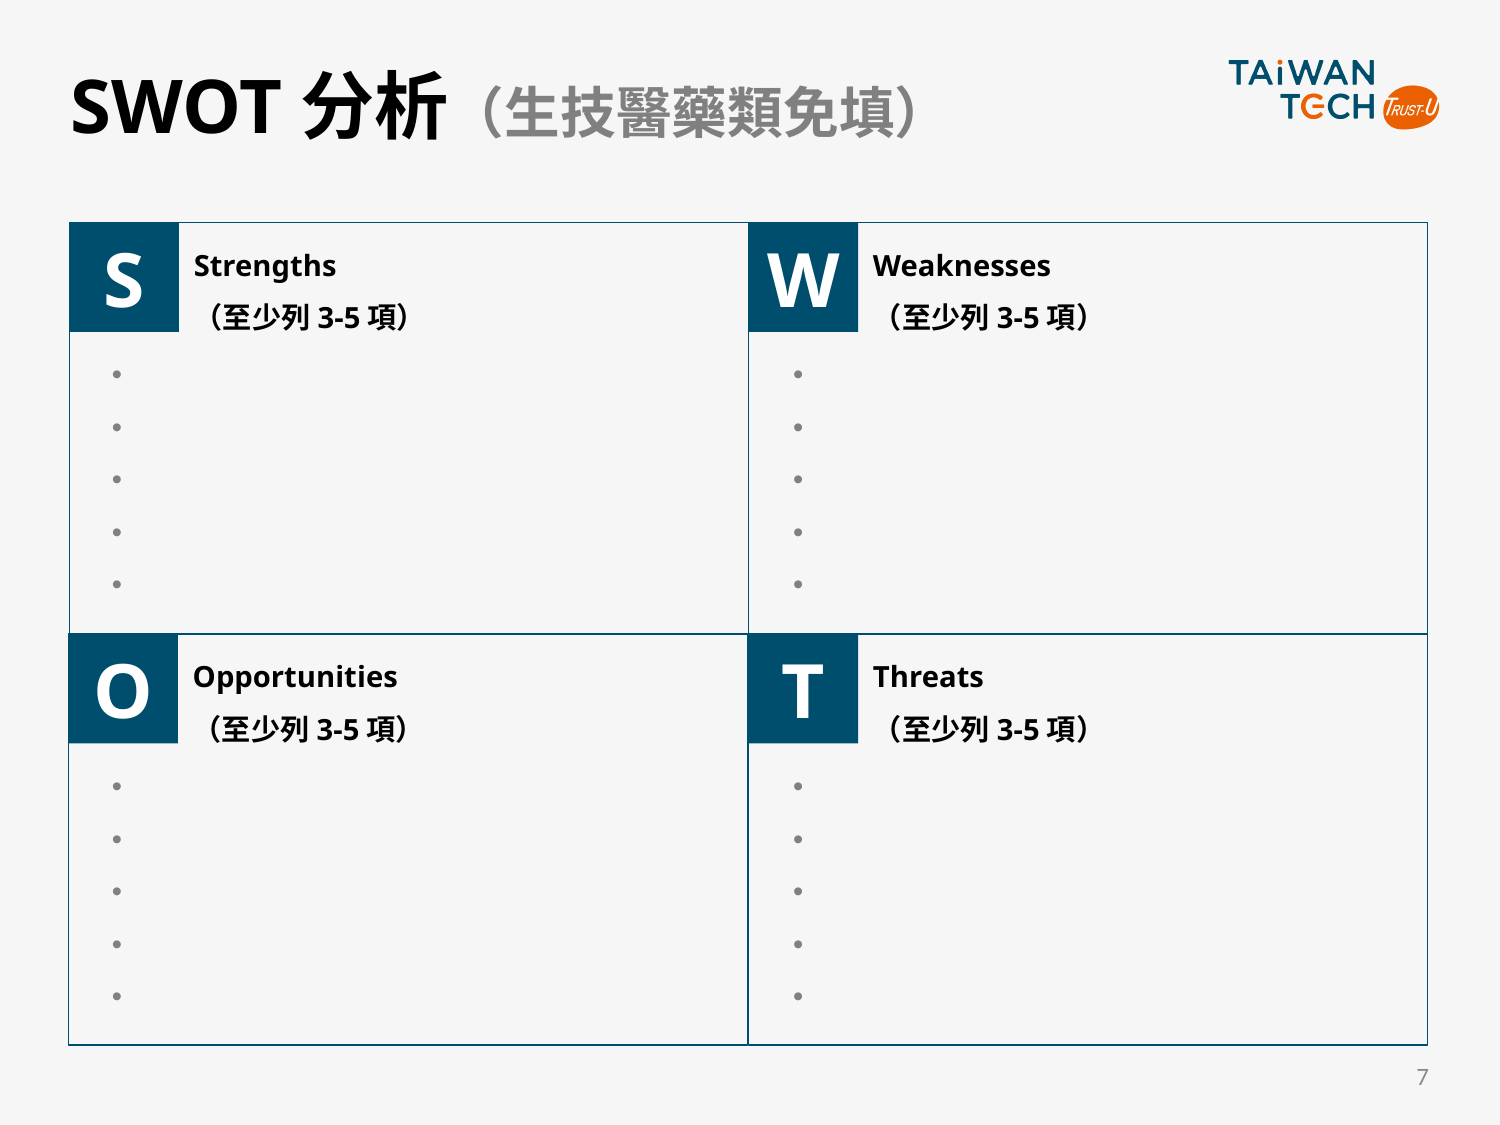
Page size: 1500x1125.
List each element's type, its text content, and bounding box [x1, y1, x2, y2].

text_box T [748, 633, 858, 744]
text_box Opportunities （至少列3-5項） [177, 633, 700, 754]
text_box O [68, 633, 177, 744]
slide_number <編號> [1106, 1045, 1445, 1106]
text_box W [748, 222, 858, 332]
text_box S [69, 222, 178, 332]
text_box Weaknesses （至少列3-5項） [858, 222, 1380, 343]
text_box Threats （至少列3-5項） [858, 633, 1380, 754]
text_box Strengths （至少列3-5項） [178, 222, 701, 343]
title SWOT分析（生技醫藥類免填） [55, 33, 1444, 156]
